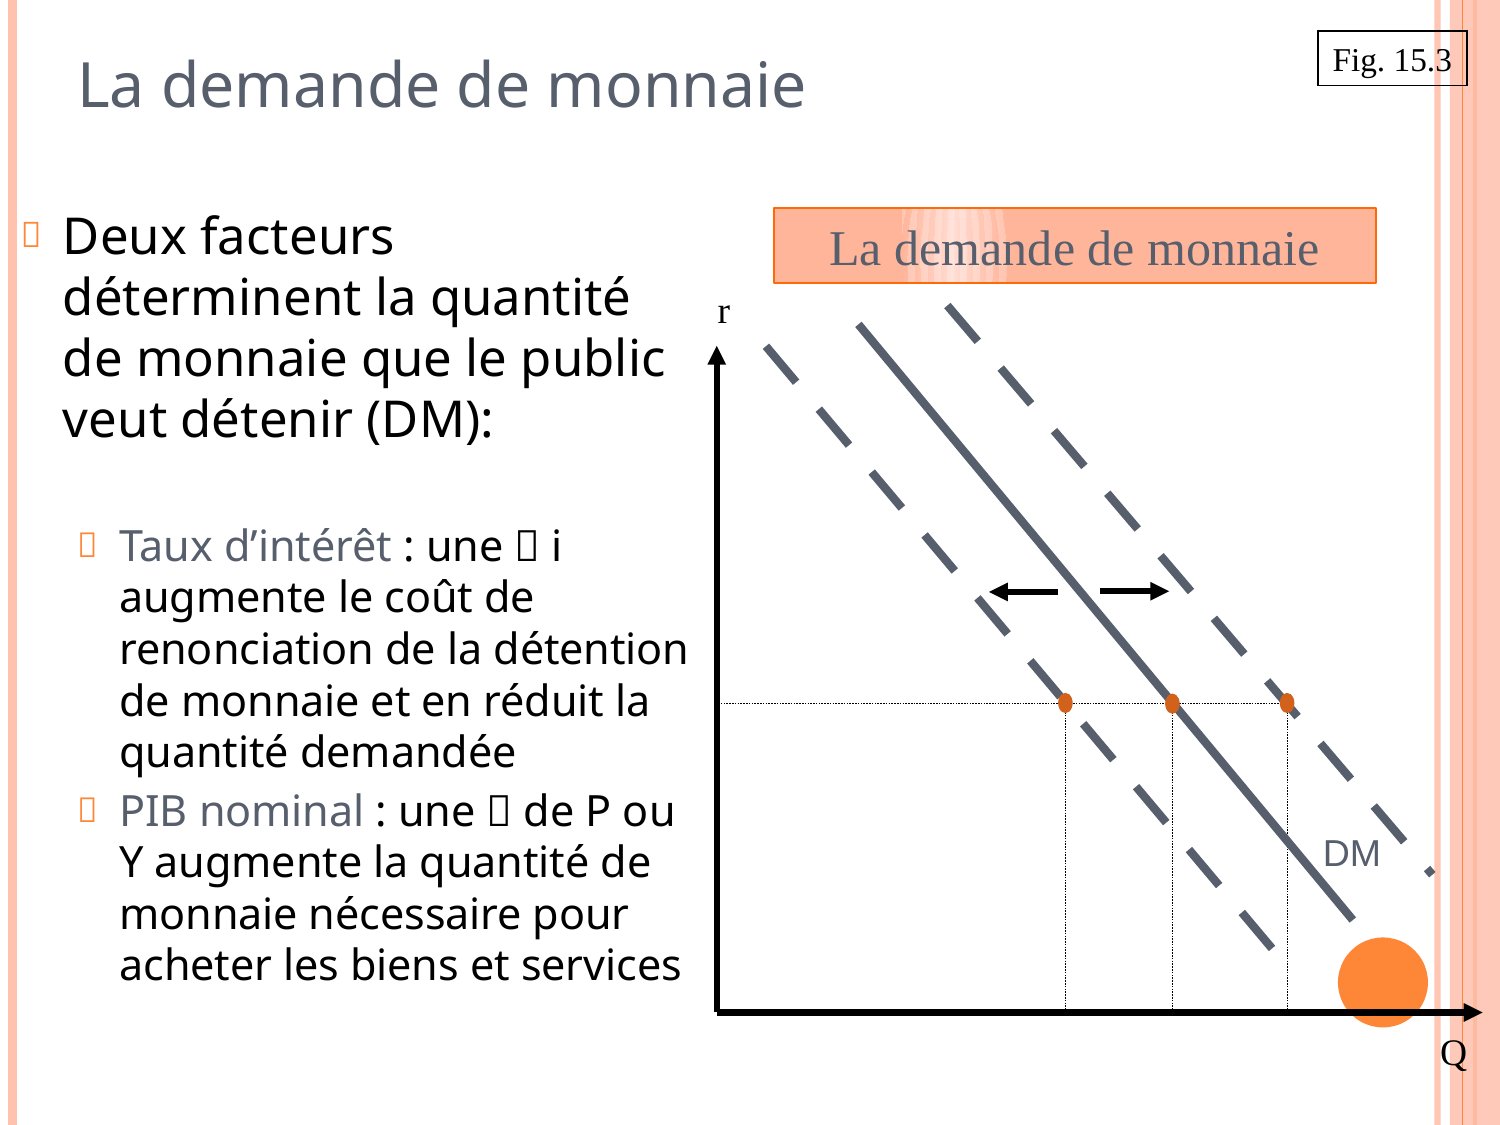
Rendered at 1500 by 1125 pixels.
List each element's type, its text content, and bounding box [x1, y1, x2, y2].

text_box r [715, 278, 749, 339]
text_box Q [1425, 1020, 1495, 1081]
text_box Fig. 15.3 [1317, 30, 1468, 86]
text_box [1279, 692, 1295, 714]
text_box [1058, 692, 1073, 714]
text_box La demande de monnaie [773, 208, 1376, 283]
text_box La demande de monnaie [62, 37, 1450, 138]
text_box [1165, 693, 1180, 714]
text_box DM [1308, 821, 1397, 881]
text_box Deux facteurs déterminent la quantité de monnaie que le public veut détenir (DM): Taux d’intérêt : une  i augmente le coût de renonciation de la détention de monnaie et en réduit la quantité demandée PIB nominal : une  de P ou Y augmente la quantité de monnaie nécessaire pour acheter les biens et services [5, 196, 715, 1059]
